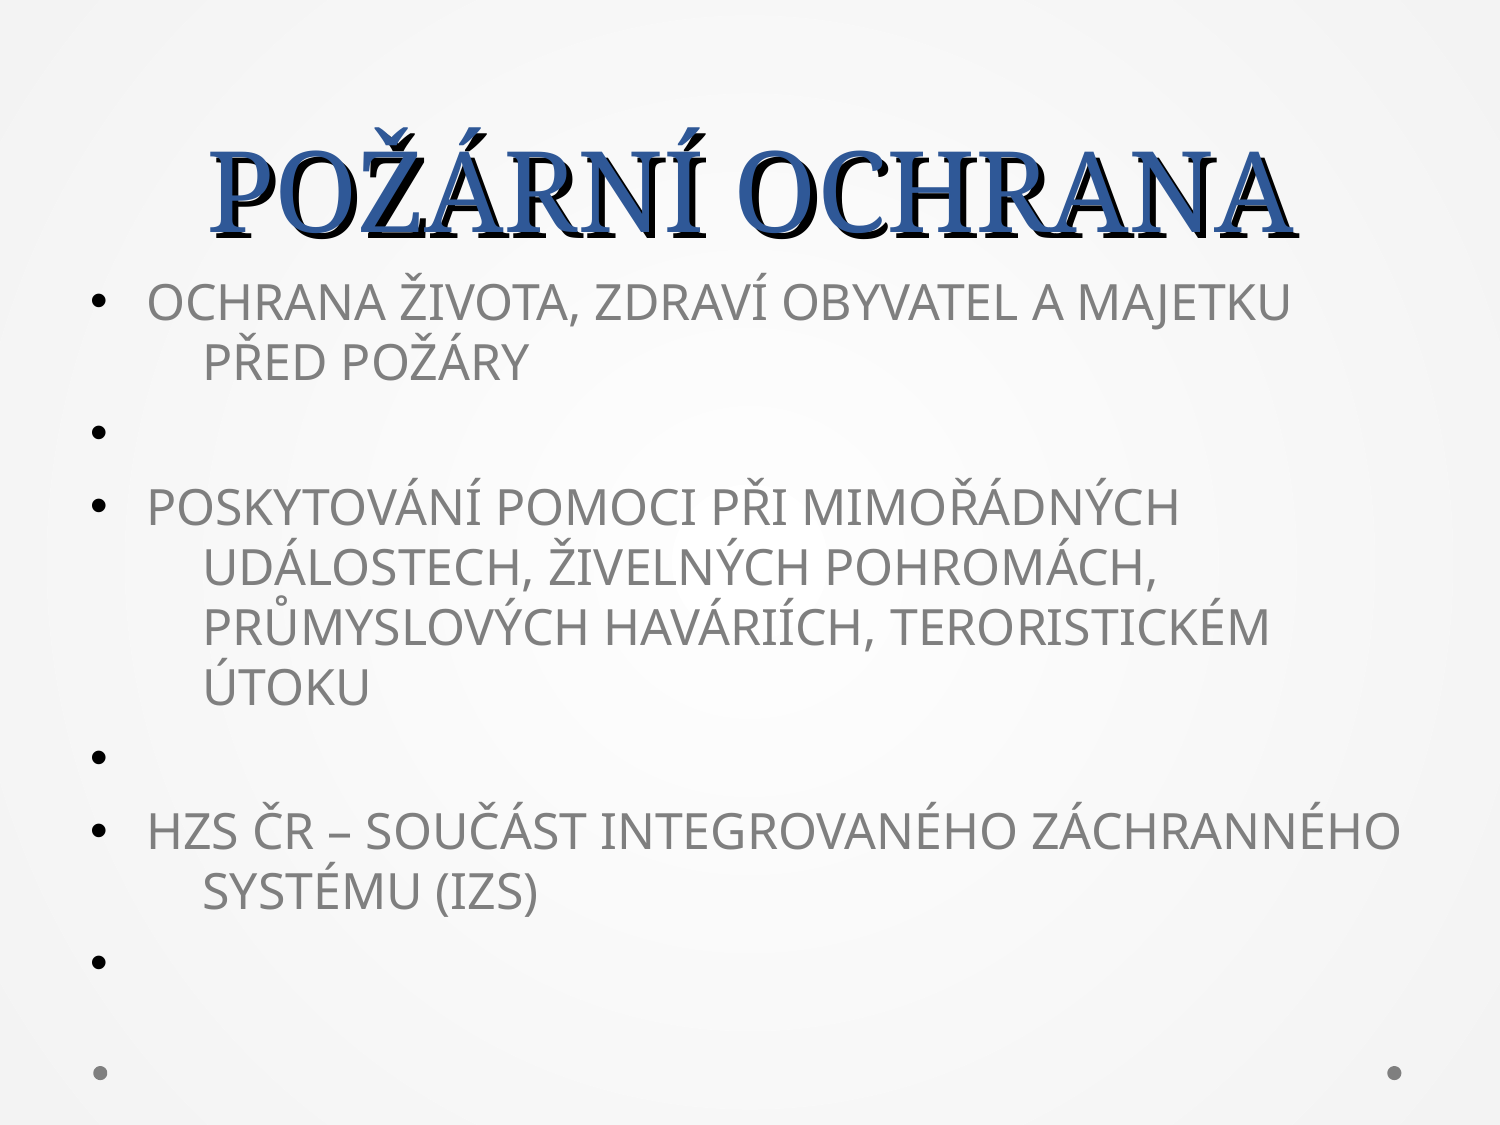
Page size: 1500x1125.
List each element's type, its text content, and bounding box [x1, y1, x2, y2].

list OCHRANA ŽIVOTA, ZDRAVÍ OBYVATEL A MAJETKU PŘED POŽÁRY POSKYTOVÁNÍ POMOCI PŘI MIMOŘÁDNÝCH UDÁLOSTECH, ŽIVELNÝCH POHROMÁCH, PRŮMYSLOVÝCH HAVÁRIÍCH, TERORISTICKÉM ÚTOKU HZS ČR – SOUČÁST INTEGROVANÉHO ZÁCHRANNÉHO SYSTÉMU (IZS) [75, 262, 1426, 1005]
title POŽÁRNÍ OCHRANA [75, 0, 1426, 262]
